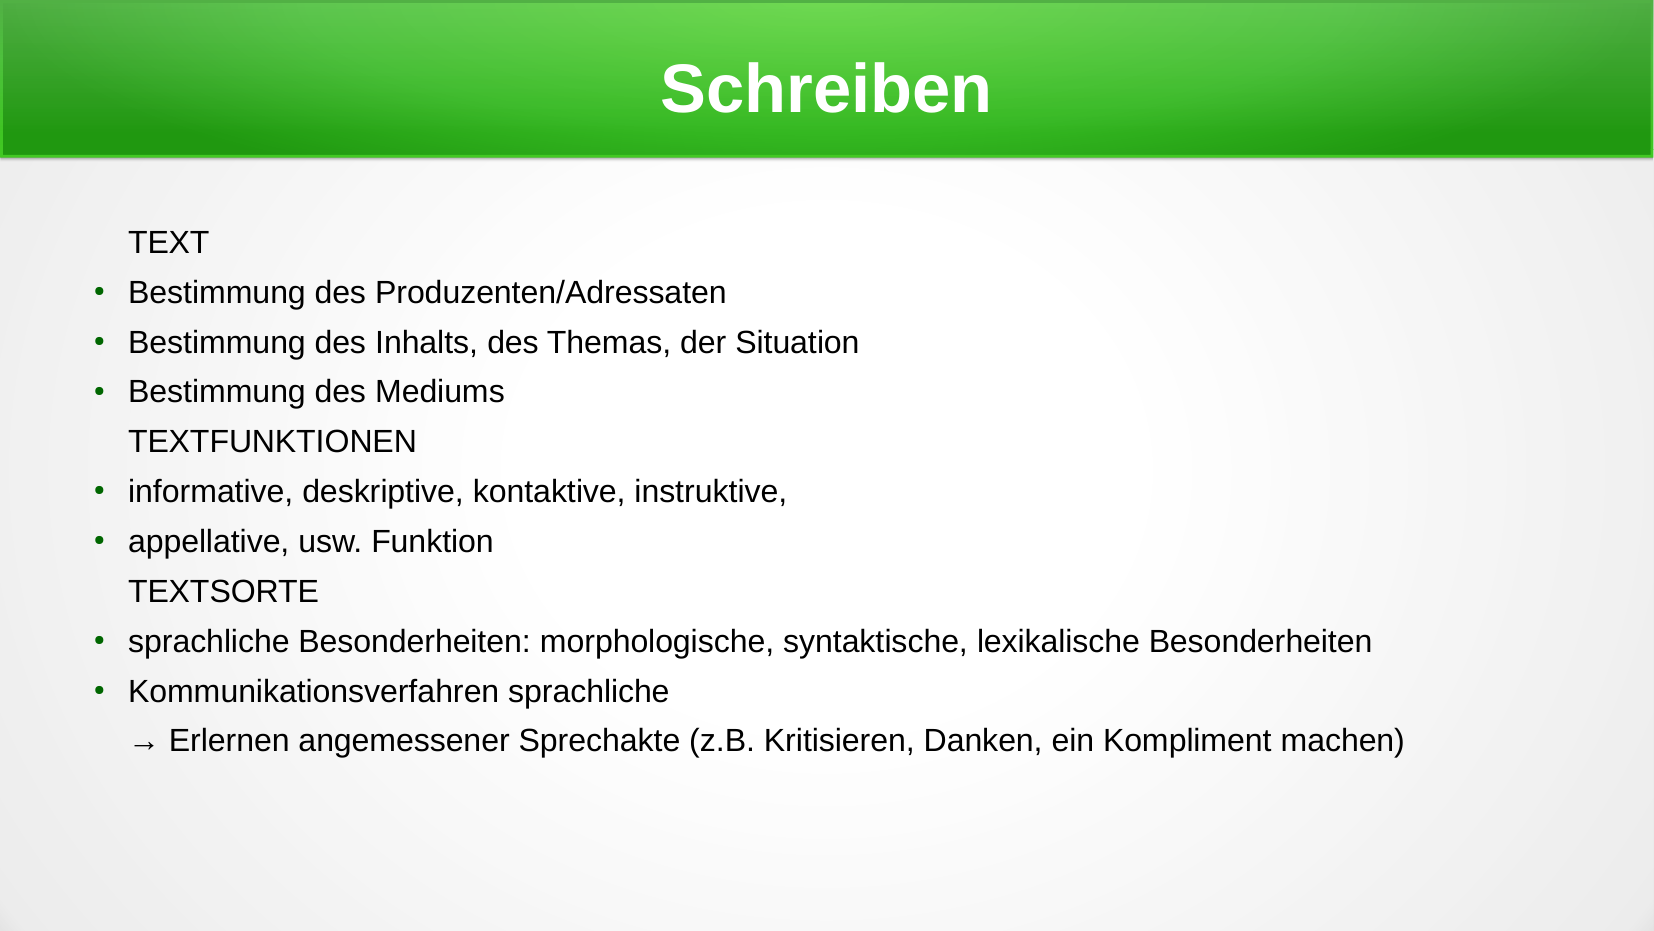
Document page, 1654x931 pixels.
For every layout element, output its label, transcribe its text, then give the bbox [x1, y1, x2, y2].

list TEXT Bestimmung des Produzenten/Adressaten Bestimmung des Inhalts, des Themas, der Situation Bestimmung des Mediums TEXTFUNKTIONEN informative, deskriptive, kontaktive, instruktive, appellative, usw. Funktion TEXTSORTE sprachliche Besonderheiten: morphologische, syntaktische, lexikalische Besonderheiten Kommunikationsverfahren sprachliche → Erlernen angemessener Sprechakte (z.B. Kritisieren, Danken, ein Kompliment machen) [82, 224, 1571, 764]
title Schreiben [82, 35, 1571, 142]
